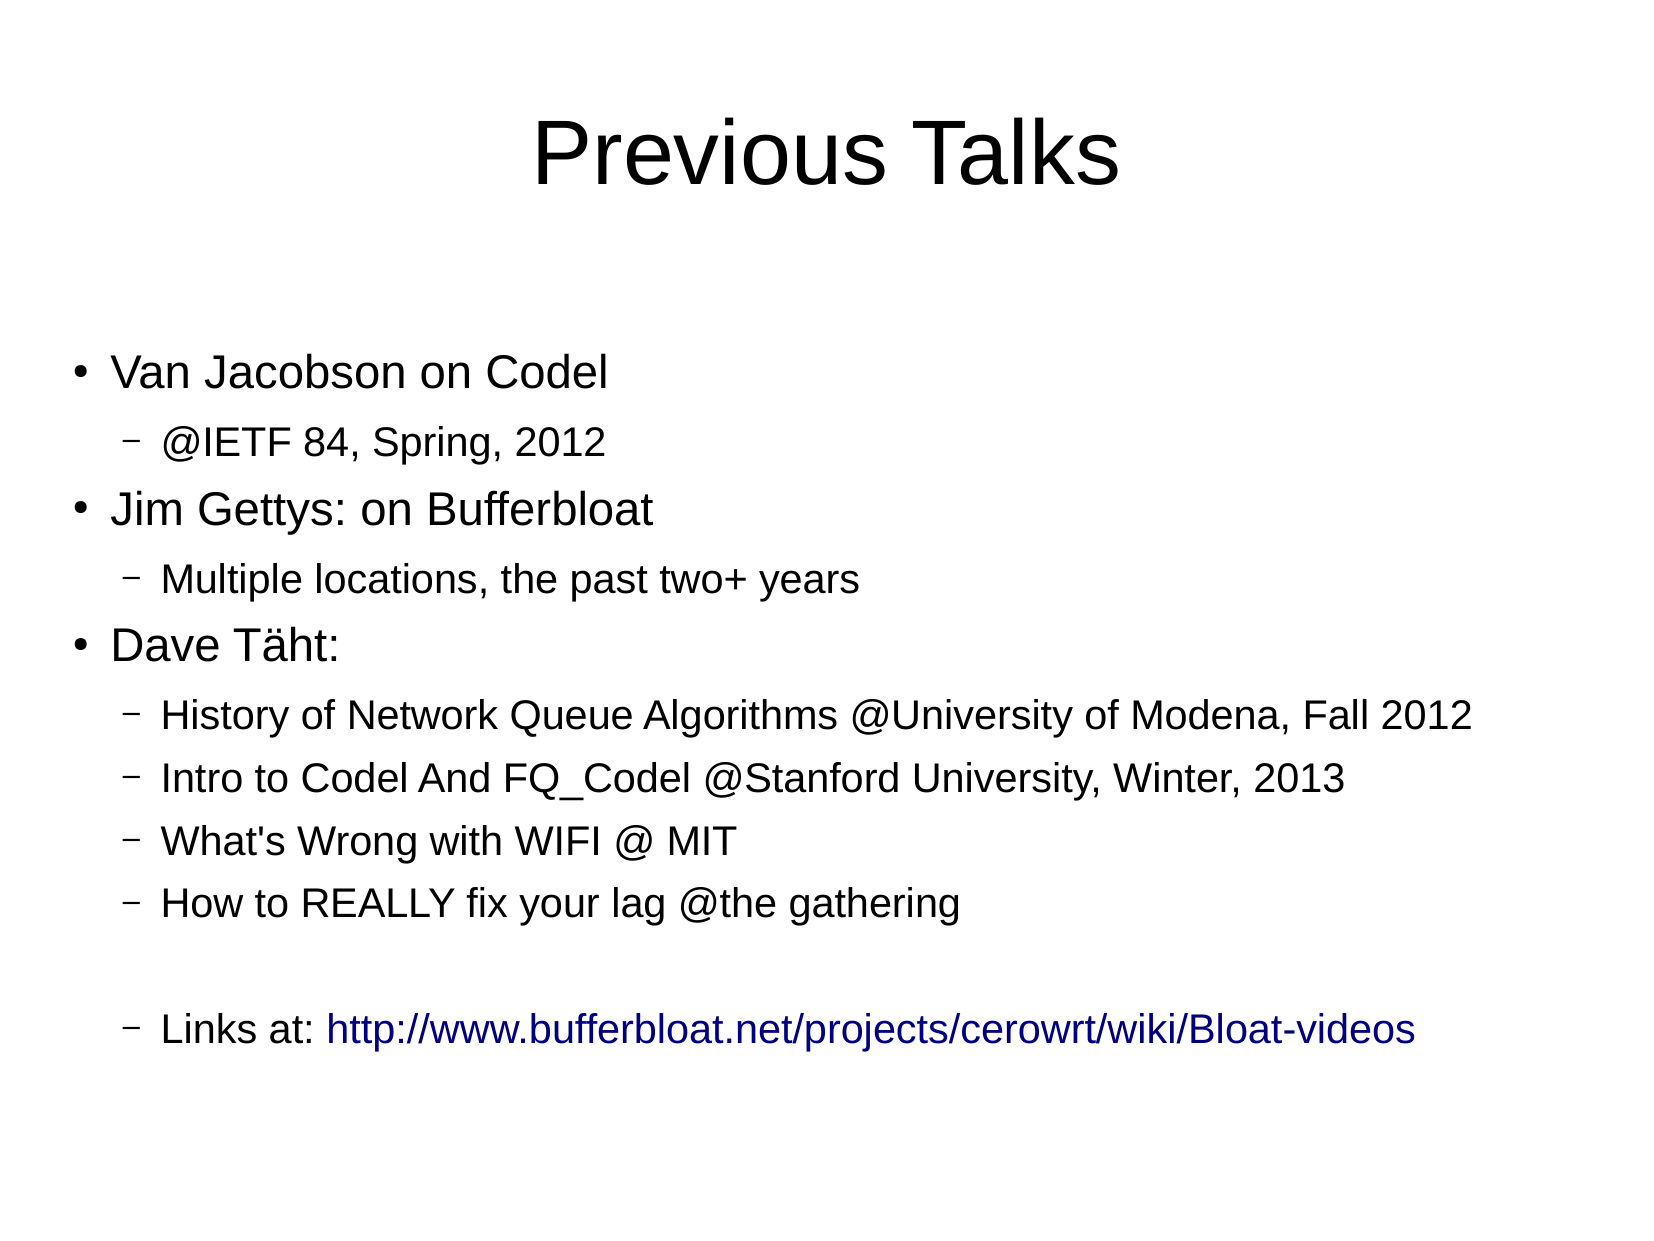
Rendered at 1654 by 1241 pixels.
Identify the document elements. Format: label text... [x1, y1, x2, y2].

title Previous Talks [82, 49, 1571, 257]
list Van Jacobson on Codel @IETF 84, Spring, 2012 Jim Gettys: on Bufferbloat Multiple locations, the past two+ years Dave Täht: History of Network Queue Algorithms @University of Modena, Fall 2012 Intro to Codel And FQ_Codel @Stanford University, Winter, 2013 What's Wrong with WIFI @ MIT How to REALLY fix your lag @the gathering Links at: http://www.bufferbloat.net/projects/cerowrt/wiki/Bloat-videos [60, 345, 1516, 1066]
